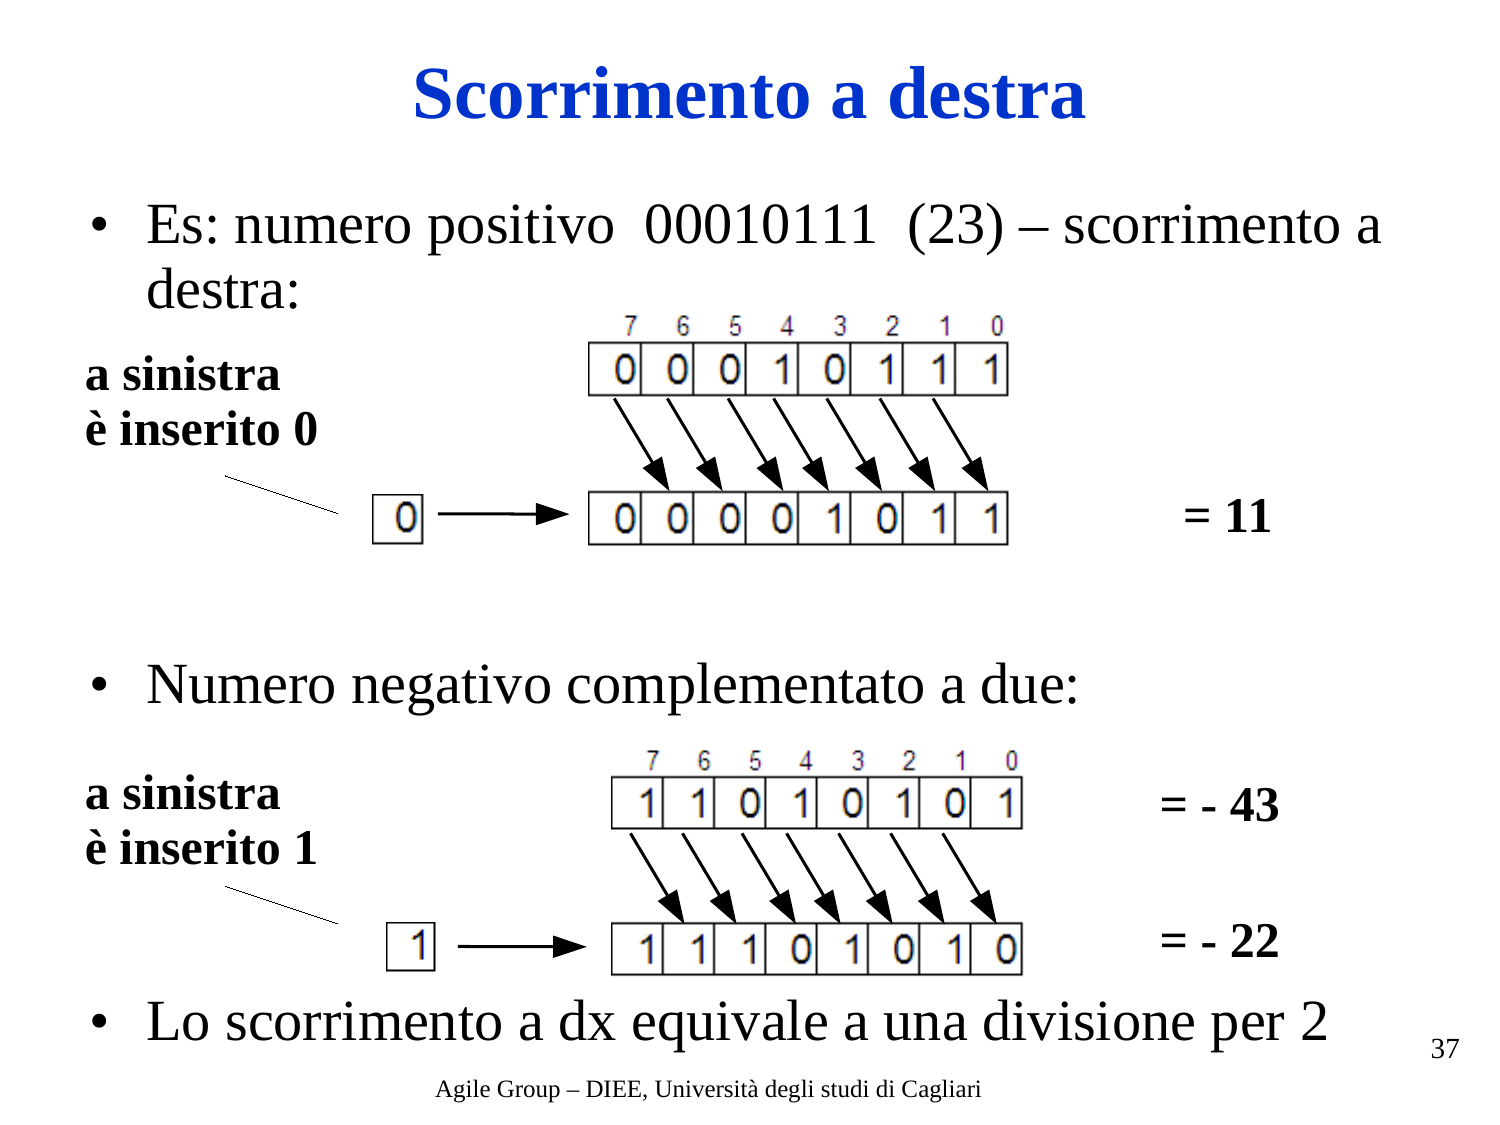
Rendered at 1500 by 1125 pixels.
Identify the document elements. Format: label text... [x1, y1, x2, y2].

text_box = 11 [1168, 480, 1290, 561]
text_box a sinistra è inserito 0 [69, 338, 334, 484]
picture [588, 310, 1023, 556]
text_box a sinistra è inserito 1 [69, 757, 334, 904]
text_box = - 43 [1144, 769, 1295, 850]
list Es: numero positivo 00010111 (23) – scorrimento a destra: Numero negativo complementato a due: Lo scorrimento a dx equivale a una divisione per 2 [75, 183, 1417, 1061]
picture [611, 745, 1037, 986]
text_box = - 22 [1144, 905, 1295, 1051]
title Scorrimento a destra [112, 12, 1388, 175]
picture [386, 922, 440, 976]
picture [372, 494, 428, 549]
